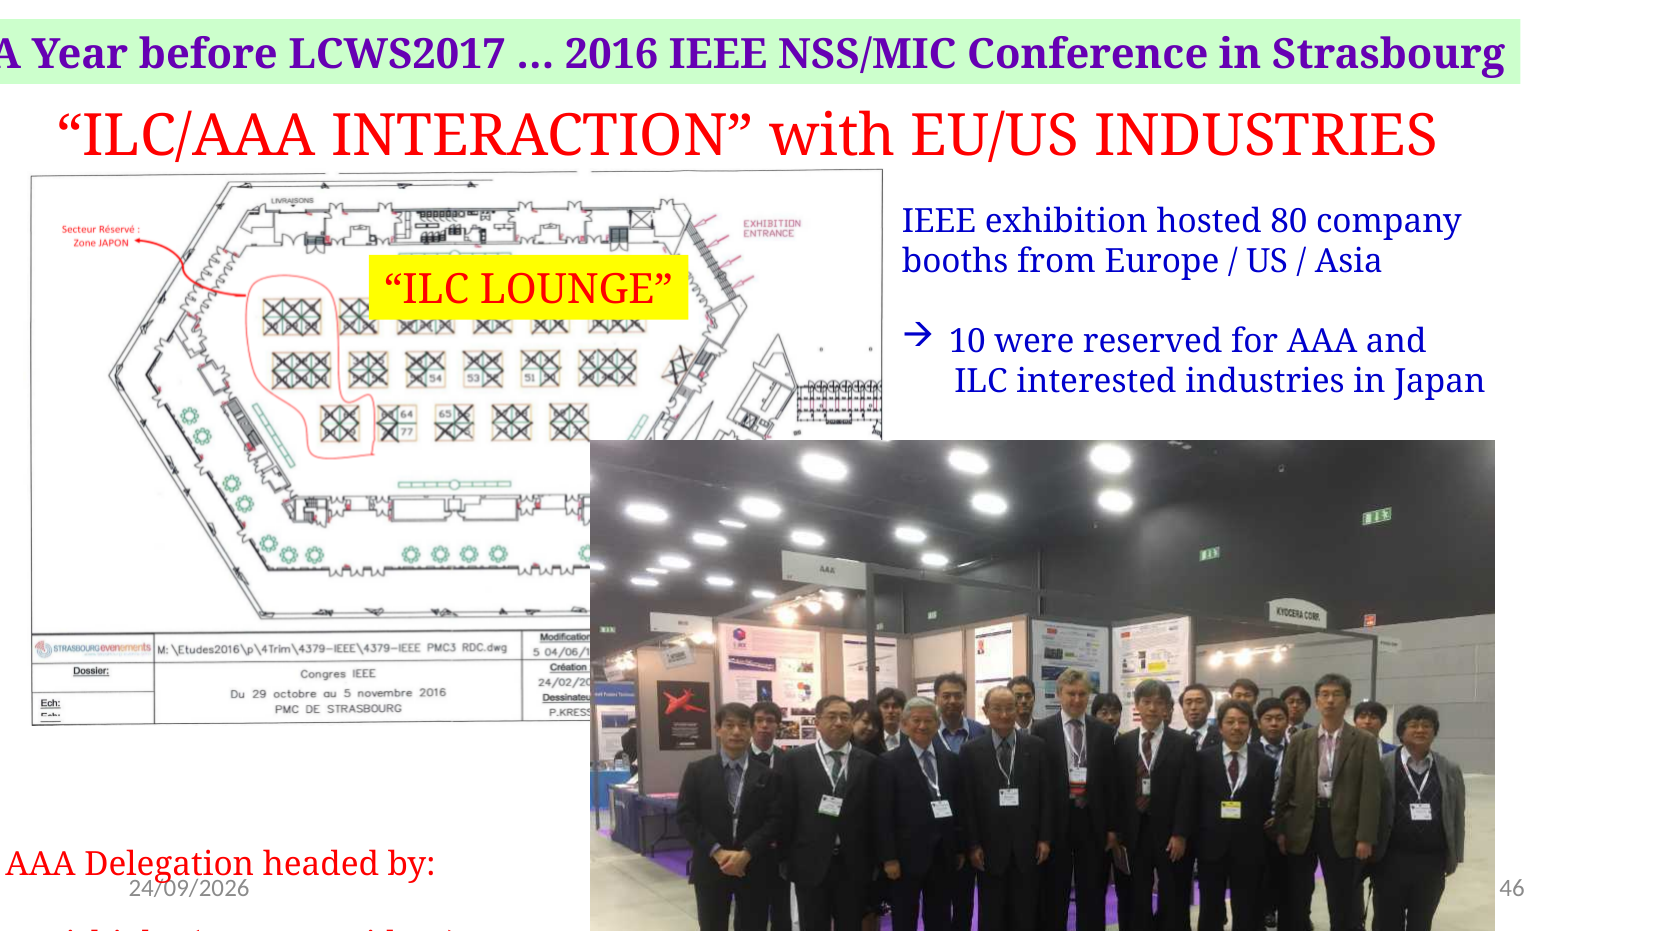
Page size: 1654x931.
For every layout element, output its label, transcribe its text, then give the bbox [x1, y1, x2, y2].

text_box A Year before LCWS2017 … 2016 IEEE NSS/MIC Conference in Strasbourg [0, 19, 1521, 84]
text_box AAA Delegation headed by: T. Nishioka (AAA Preseident) M. Matsuoka (AAA Secretary General) [0, 834, 619, 931]
text_box IEEE exhibition hosted 80 company booths from Europe / US / Asia 10 were reserved for AAA and ILC interested industries in Japan [887, 191, 1502, 407]
text_box “ILC/AAA INTERACTION” with EU/US INDUSTRIES [41, 90, 1454, 175]
picture [22, 168, 1495, 931]
text_box “ILC LOUNGE” [368, 254, 689, 320]
